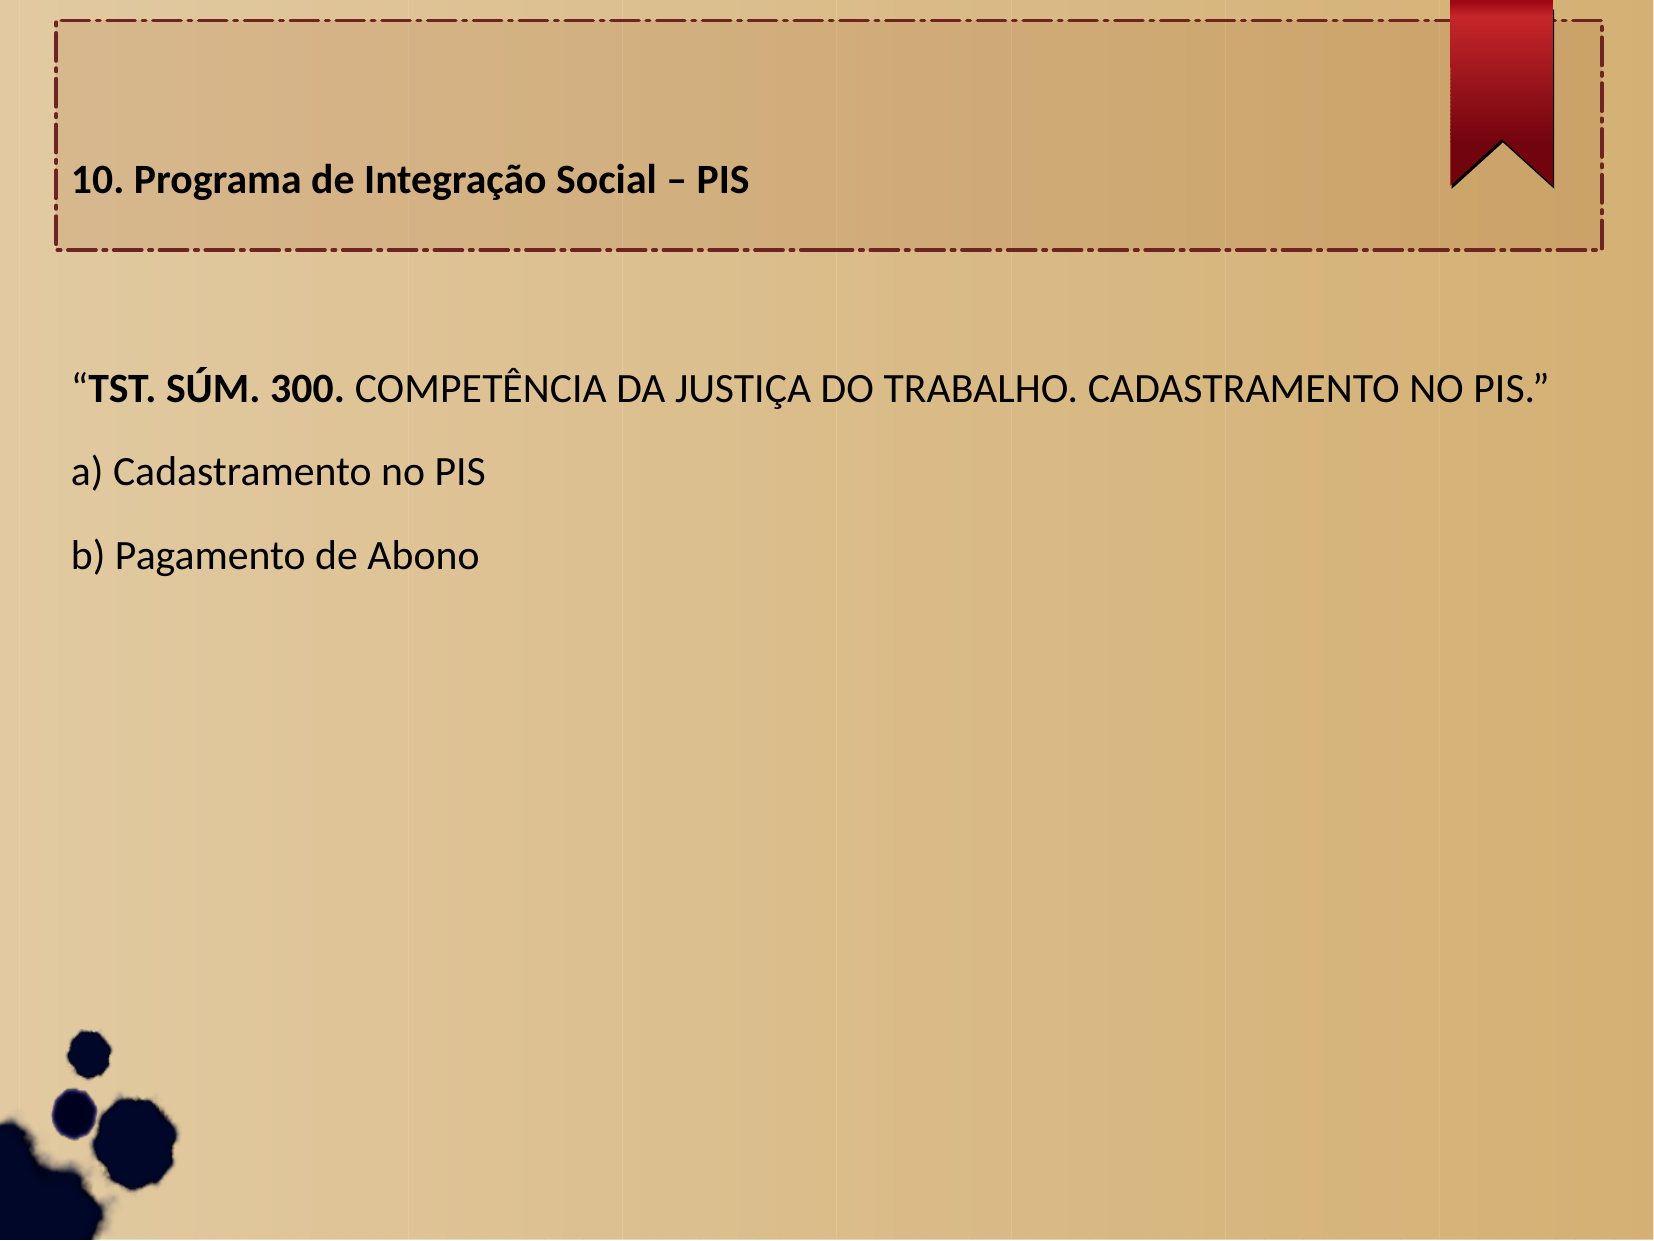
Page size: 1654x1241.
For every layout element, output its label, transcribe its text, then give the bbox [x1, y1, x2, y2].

title 10. Programa de Integração Social – PIS “TST. SÚM. 300. COMPETÊNCIA DA JUSTIÇA DO TRABALHO. CADASTRAMENTO NO PIS.” a) Cadastramento no PIS b) Pagamento de Abono [70, 115, 1571, 626]
